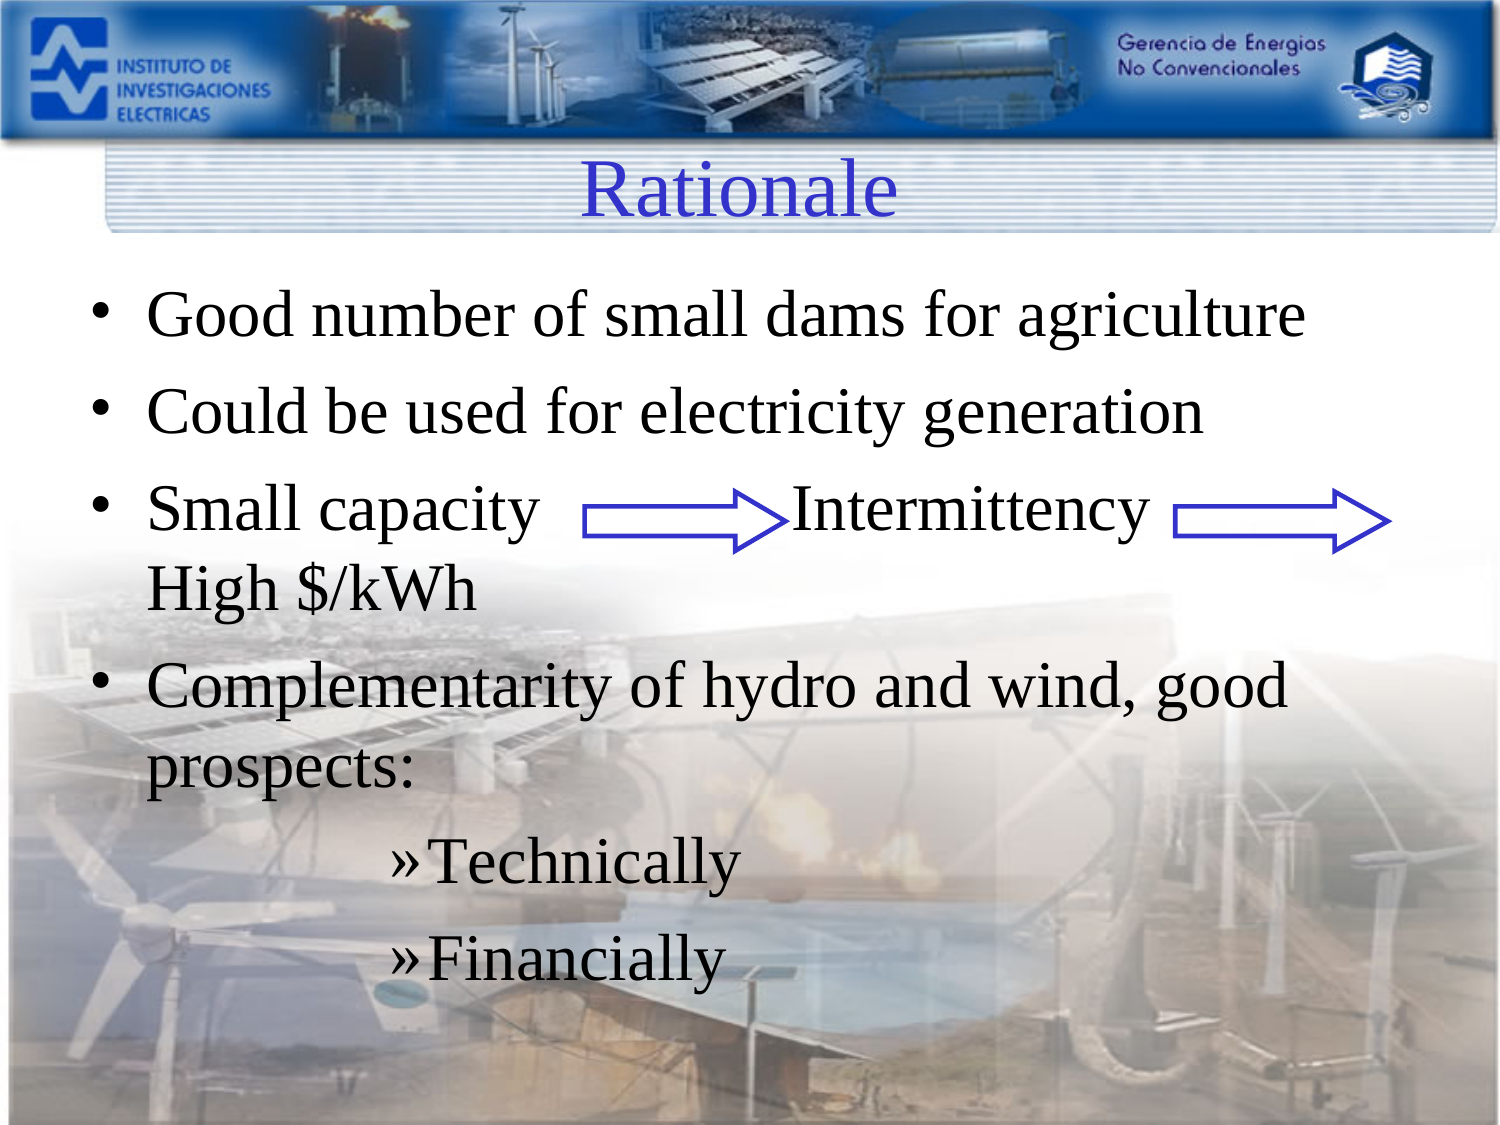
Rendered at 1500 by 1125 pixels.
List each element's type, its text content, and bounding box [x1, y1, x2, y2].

picture [0, 293, 1500, 1125]
title Rationale [64, 125, 1415, 230]
picture [0, 0, 1500, 233]
list Good number of small dams for agriculture Could be used for electricity generation Small capacity Intermittency High $/kWh Complementarity of hydro and wind, good prospects: Technically Financially [75, 262, 1426, 1059]
